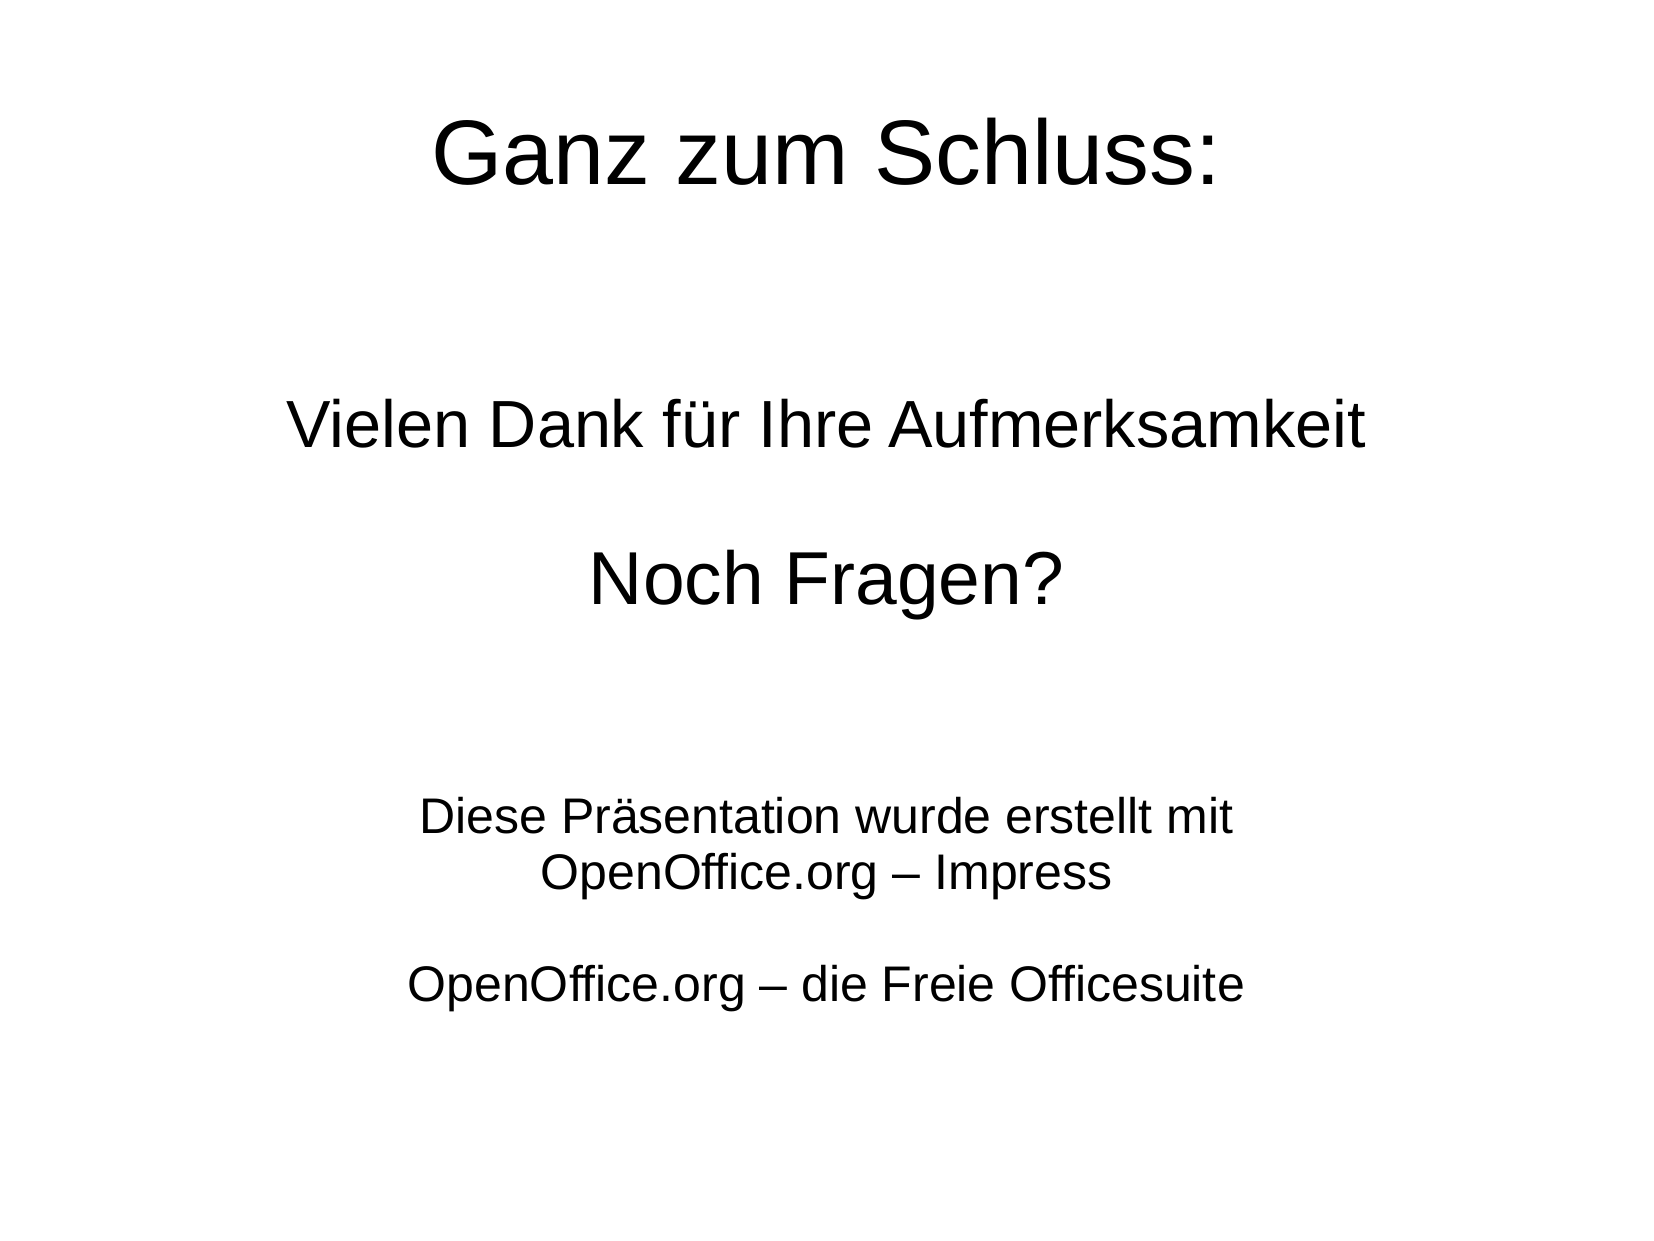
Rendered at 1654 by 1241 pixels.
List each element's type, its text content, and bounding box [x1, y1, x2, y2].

subtitle Vielen Dank für Ihre Aufmerksamkeit Noch Fragen? Diese Präsentation wurde erstellt mit OpenOffice.org – Impress OpenOffice.org – die Freie Officesuite [82, 297, 1571, 1102]
title Ganz zum Schluss: [82, 49, 1571, 257]
